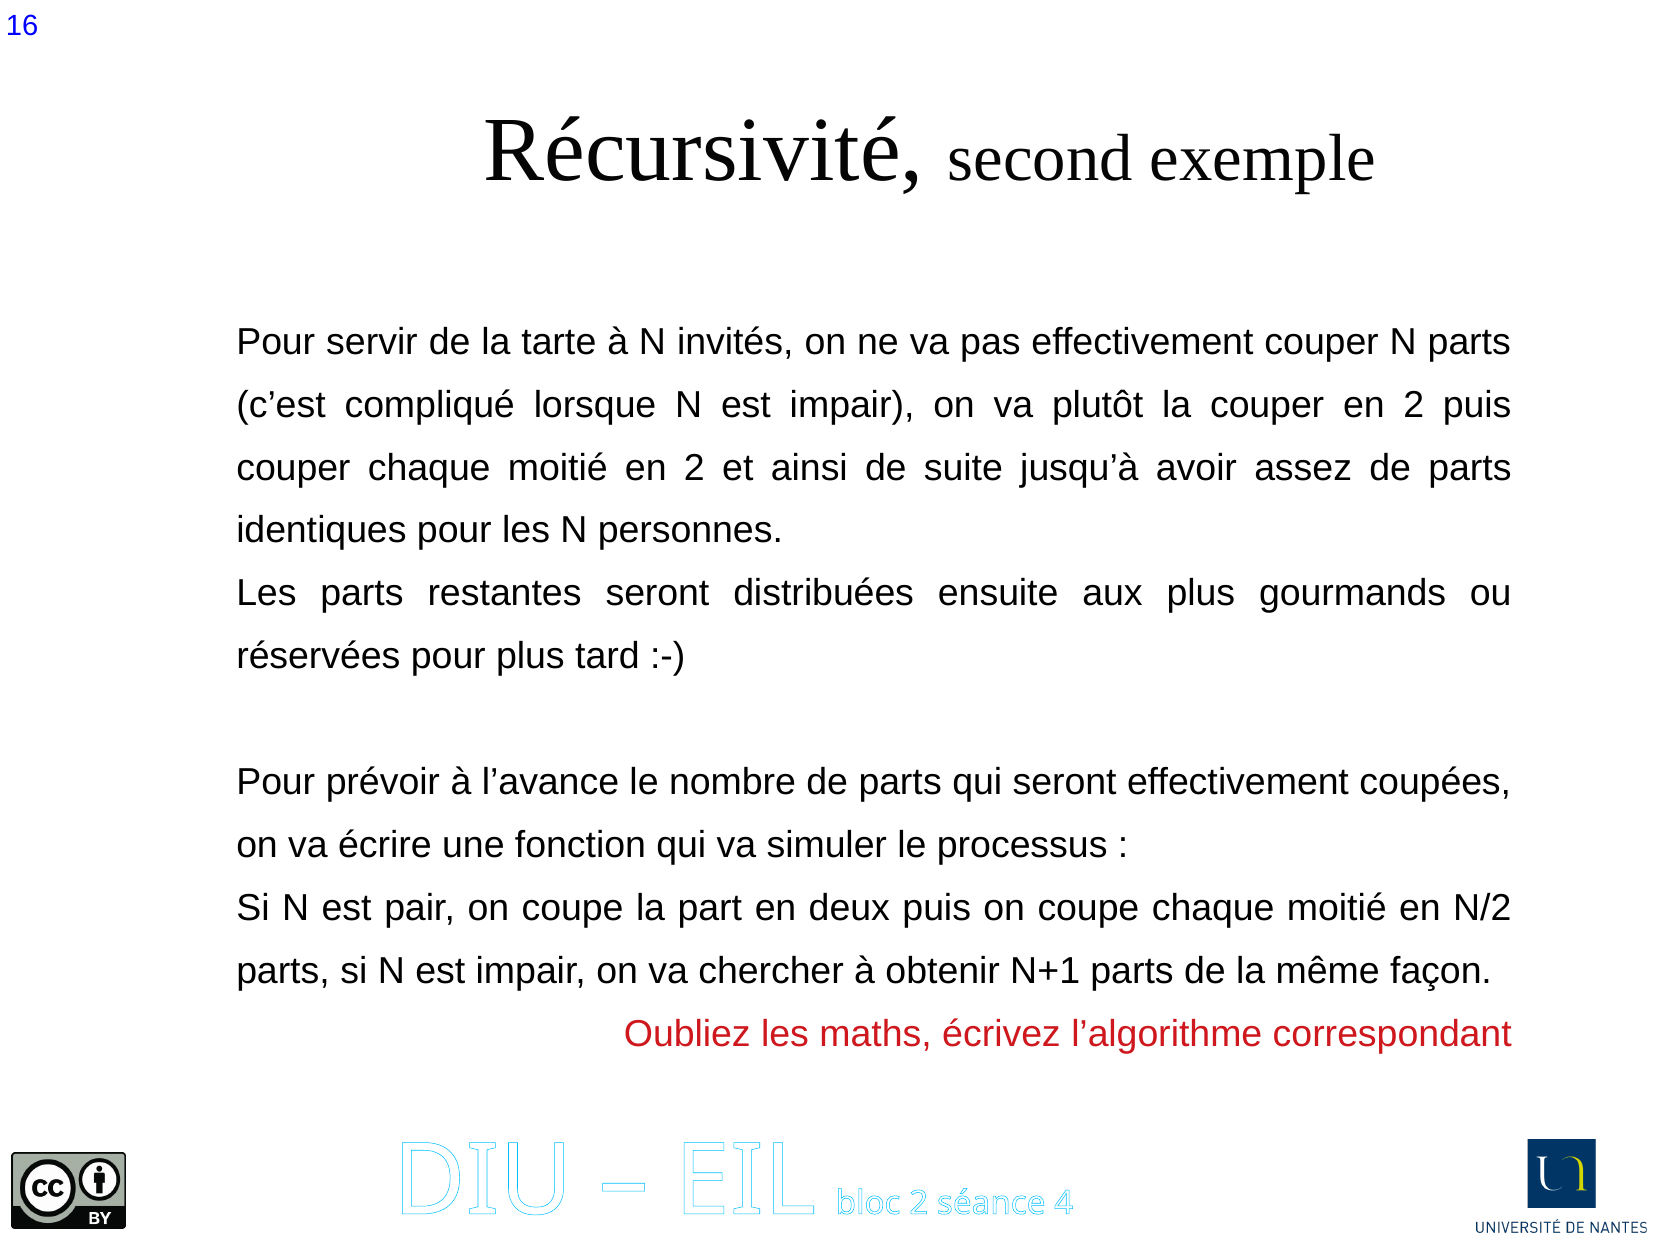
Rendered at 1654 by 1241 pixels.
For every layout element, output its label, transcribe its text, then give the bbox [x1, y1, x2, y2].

picture [1012, 1195, 1026, 1215]
picture [910, 1189, 927, 1215]
picture [11, 1152, 126, 1229]
picture [469, 1142, 496, 1215]
picture [402, 1142, 460, 1215]
picture [838, 1188, 855, 1215]
picture [866, 1195, 884, 1215]
picture [972, 1195, 988, 1215]
picture [1028, 1195, 1045, 1215]
picture [938, 1195, 952, 1215]
picture [1054, 1189, 1073, 1215]
picture [508, 1142, 564, 1216]
picture [683, 1142, 725, 1215]
picture [858, 1188, 863, 1215]
picture [954, 1188, 971, 1215]
title Récursivité, second exemple [265, 47, 1595, 252]
subtitle Pour servir de la tarte à N invités, on ne va pas effectivement couper N parts (c’est compliqué lorsque N est impair), on va plutôt la couper en 2 puis couper chaque moitié en 2 et ainsi de suite jusqu’à avoir assez de parts identiques pour les N personnes. Les parts restantes seront distribuées ensuite aux plus gourmands ou réservées pour plus tard :-) Pour prévoir à l’avance le nombre de parts qui seront effectivement coupées, on va écrire une fonction qui va simuler le processus : Si N est pair, on coupe la part en deux puis on coupe chaque moitié en N/2 parts, si N est impair, on va chercher à obtenir N+1 parts de la même façon. Oubliez les maths, écrivez l’algorithme correspondant [236, 299, 1512, 1055]
picture [886, 1195, 900, 1215]
picture [992, 1195, 1009, 1215]
picture [1476, 1139, 1647, 1233]
picture [602, 1182, 645, 1192]
picture [733, 1142, 761, 1215]
picture [773, 1142, 815, 1215]
